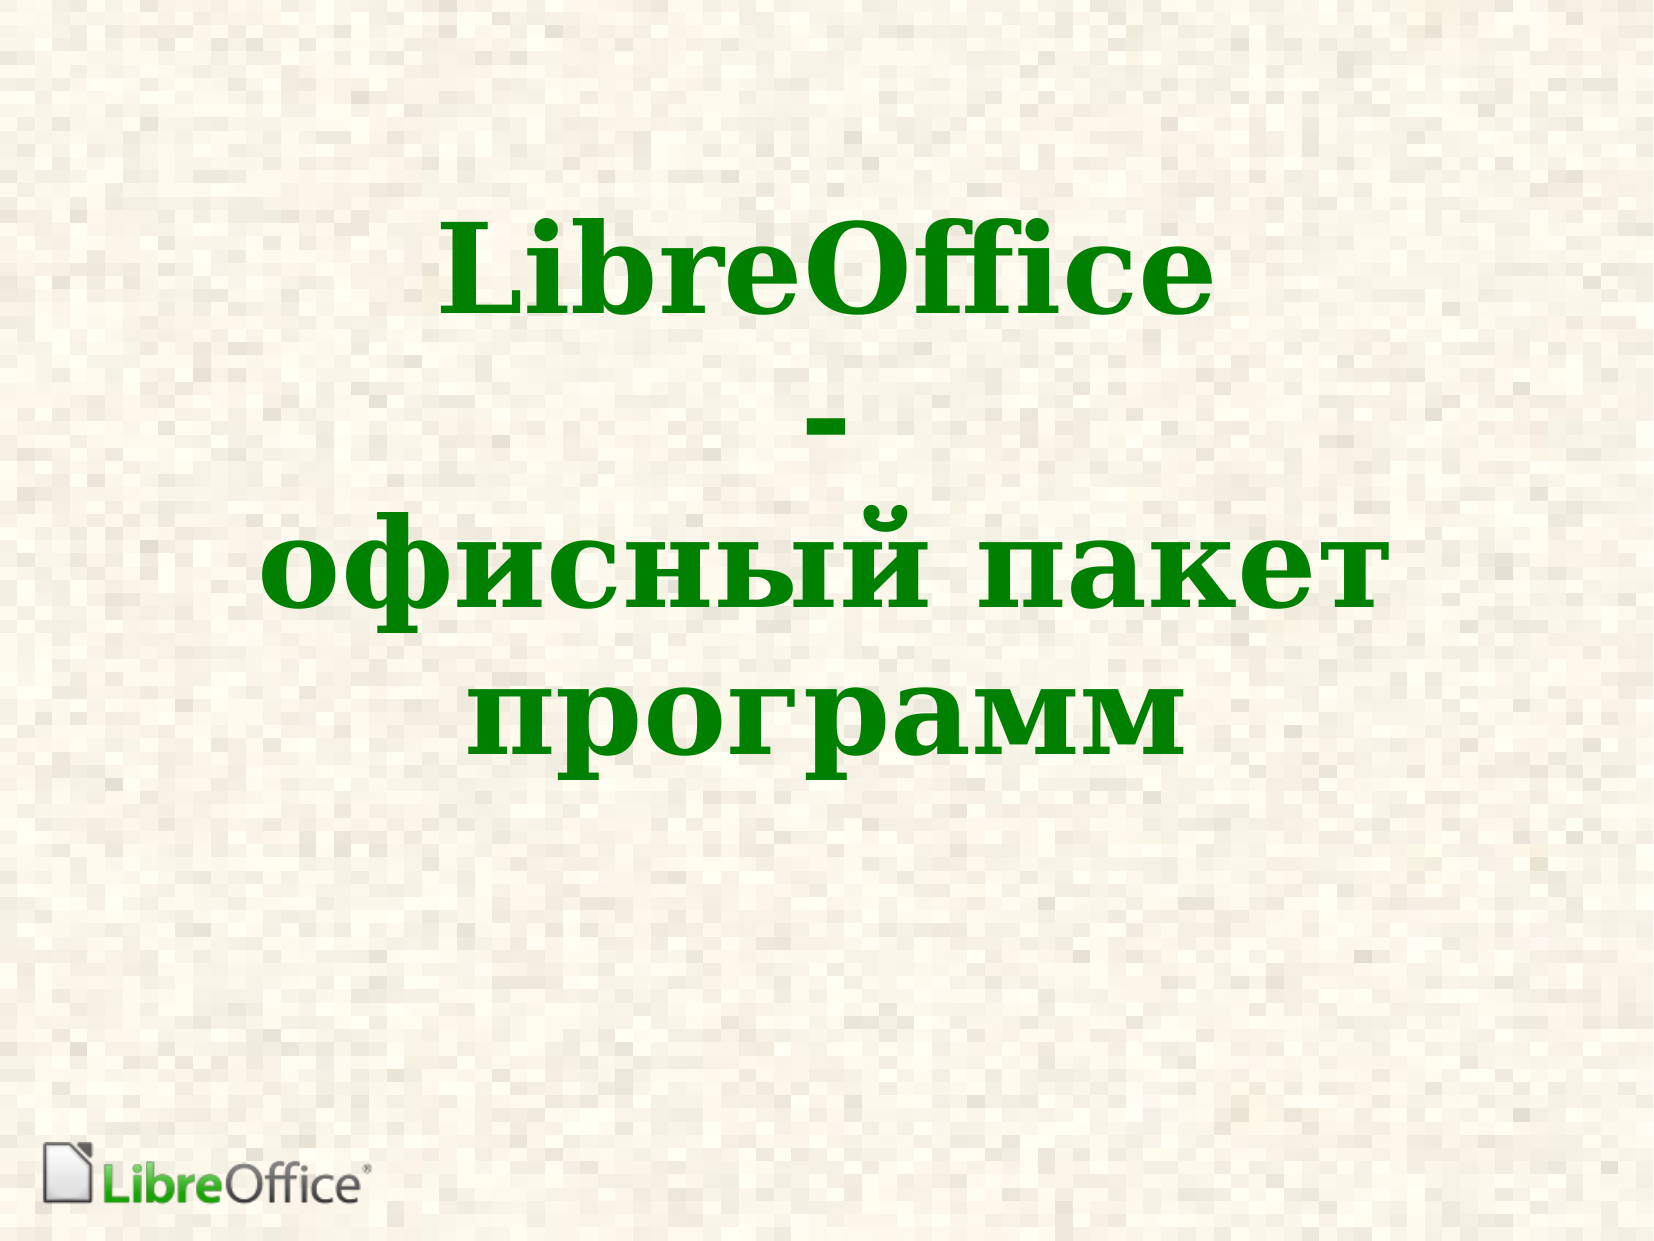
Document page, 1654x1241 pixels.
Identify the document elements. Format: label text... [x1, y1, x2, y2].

picture [0, 0, 1654, 1241]
title LibreOffice - офисный пакет программ [82, 47, 1571, 934]
